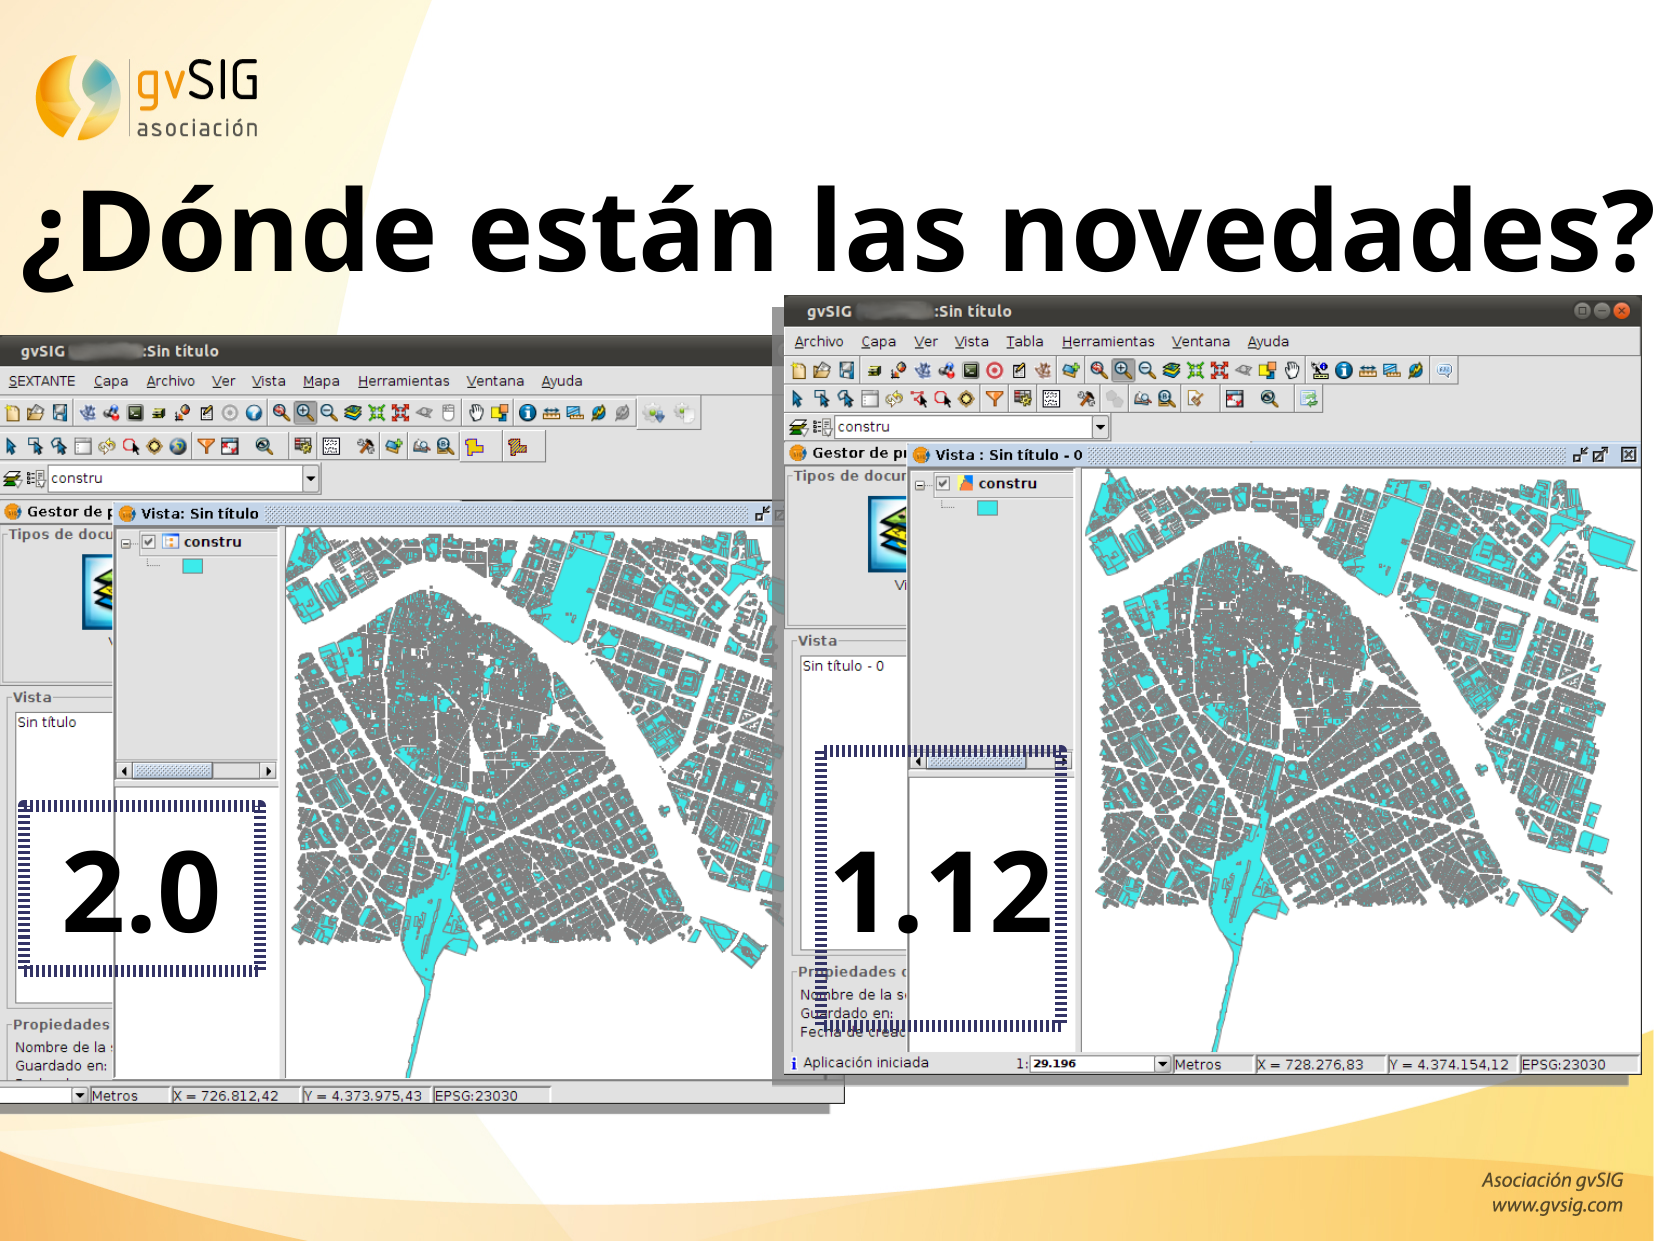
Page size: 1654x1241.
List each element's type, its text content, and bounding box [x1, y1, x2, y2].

picture [0, 0, 1654, 124]
title ¿Dónde están las novedades? [0, 124, 1654, 331]
title 1.12 [820, 751, 1062, 1026]
title 2.0 [23, 808, 260, 969]
picture [0, 295, 1654, 1241]
